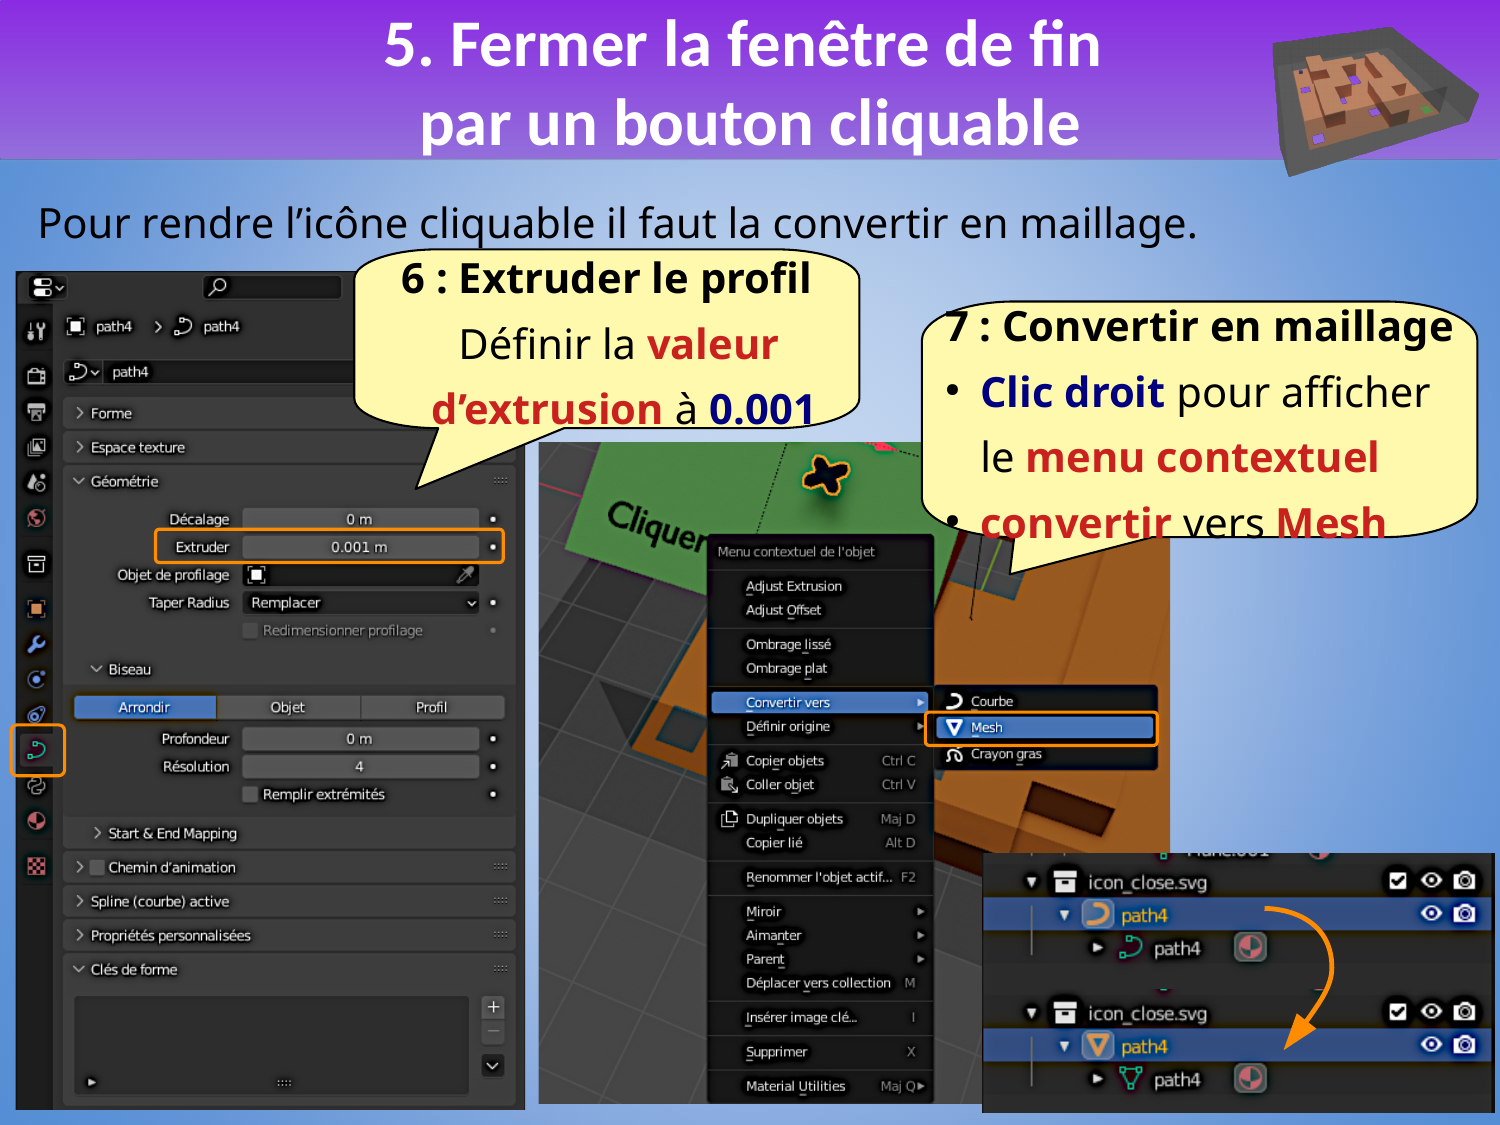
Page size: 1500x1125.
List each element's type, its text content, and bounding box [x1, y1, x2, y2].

text_box Pour rendre l’icône cliquable il faut la convertir en maillage. [22, 178, 1465, 290]
picture [0, 27, 1500, 1125]
text_box 5. Fermer la fenêtre de fin par un bouton cliquable [0, 0, 1500, 159]
text_box 7 : Convertir en maillage Clic droit pour afficher le menu contextuel convertir vers Mesh [921, 301, 1478, 575]
text_box 6 : Extruder le profil Définir la valeur d’extrusion à 0.001 [354, 249, 860, 490]
